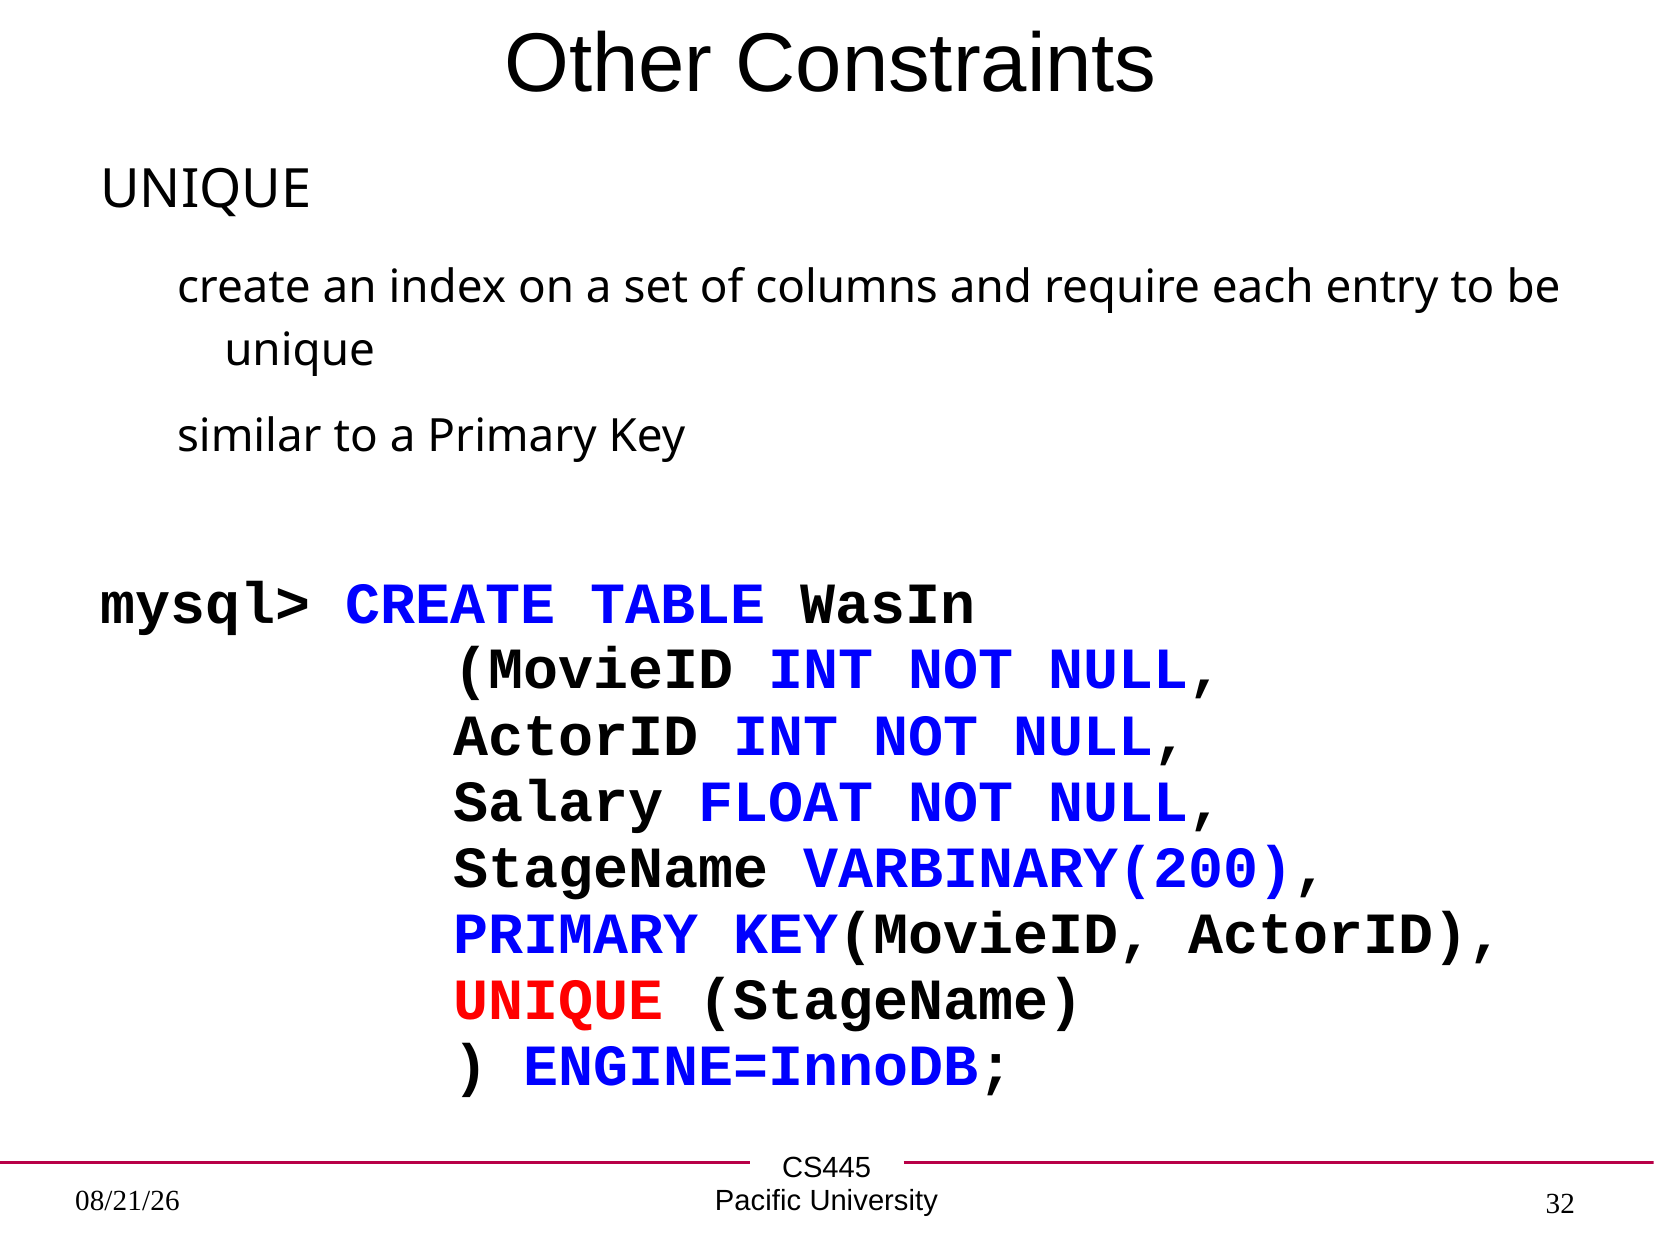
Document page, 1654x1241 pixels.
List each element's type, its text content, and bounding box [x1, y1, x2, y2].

list UNIQUE create an index on a set of columns and require each entry to be unique similar to a Primary Key mysql> CREATE TABLE WasIn (MovieID INT NOT NULL, ActorID INT NOT NULL, Salary FLOAT NOT NULL, StageName VARBINARY(200), PRIMARY KEY(MovieID, ActorID), UNIQUE (StageName) ) ENGINE=InnoDB; [82, 150, 1571, 1111]
title Other Constraints [86, 15, 1576, 109]
